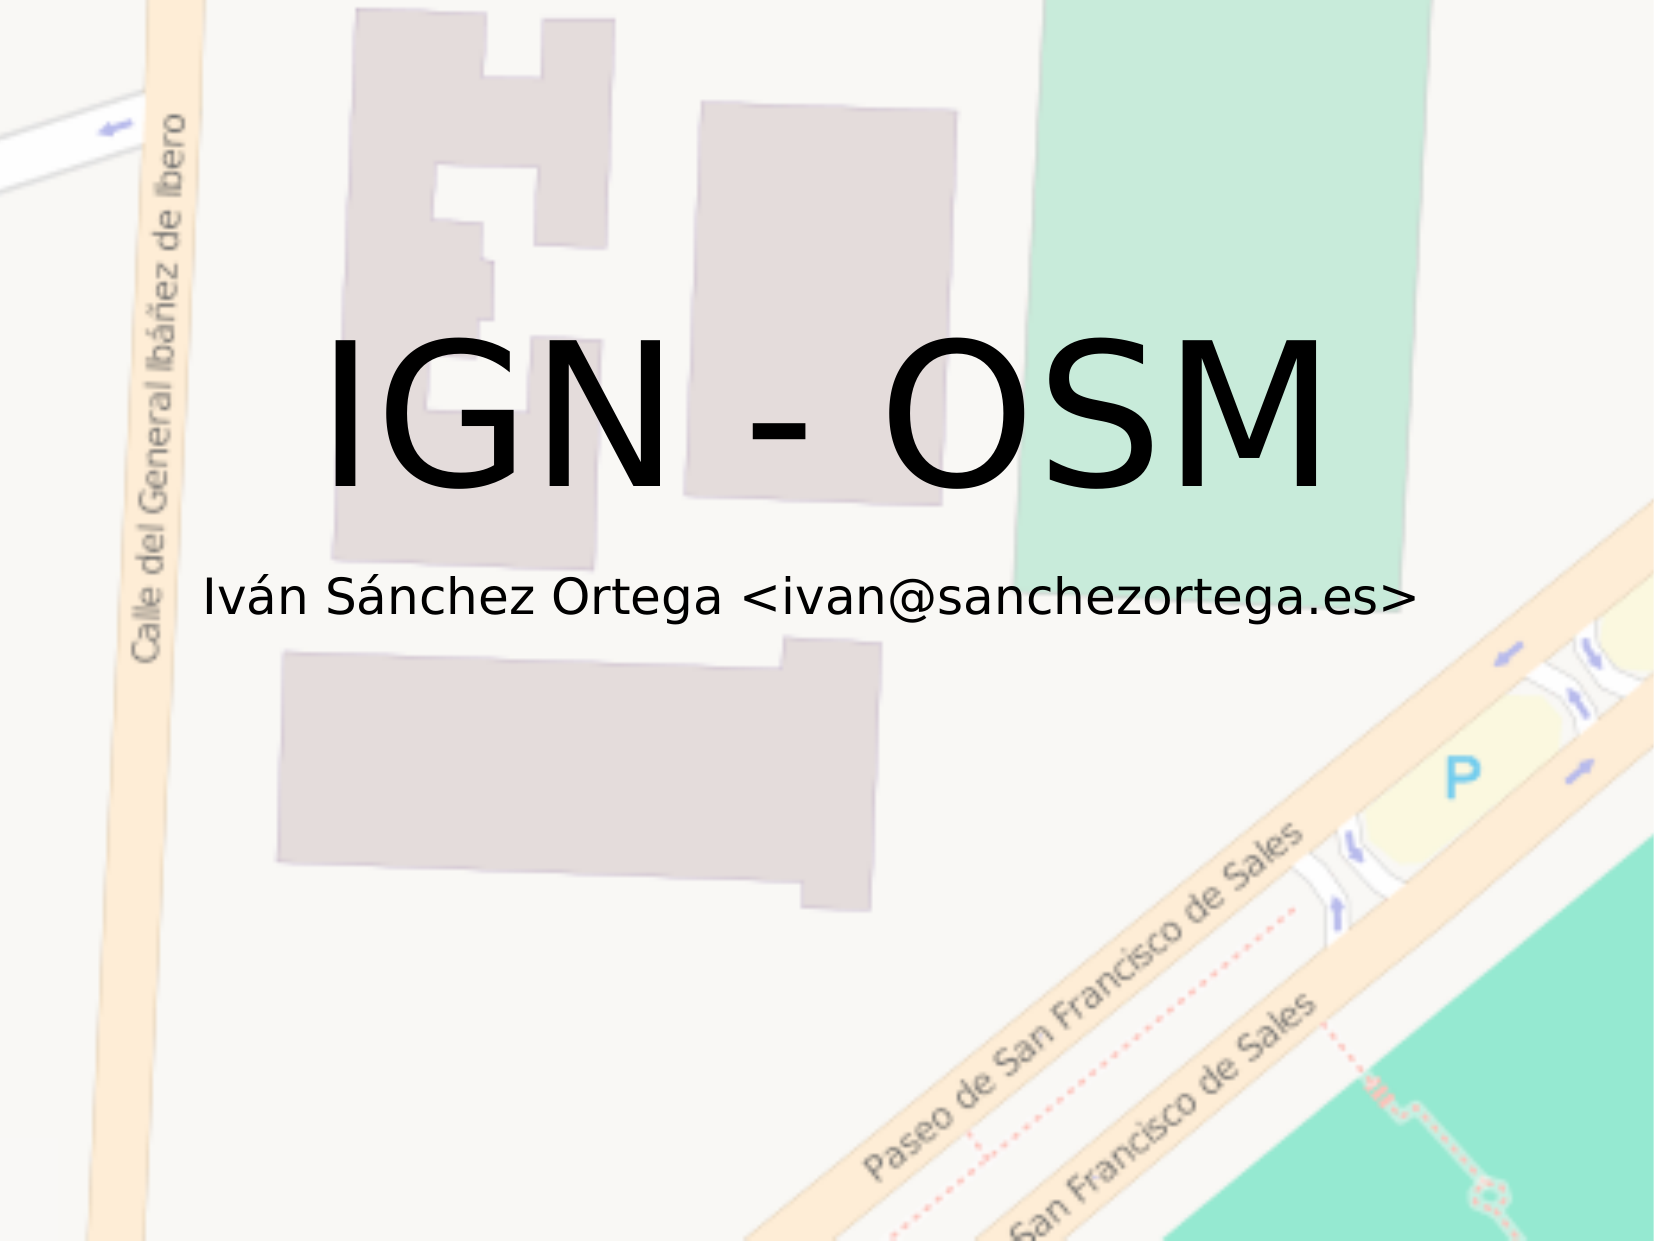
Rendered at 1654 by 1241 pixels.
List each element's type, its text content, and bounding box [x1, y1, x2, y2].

title IGN - OSM [82, 36, 1571, 798]
text_box Iván Sánchez Ortega <ivan@sanchezortega.es> [118, 561, 1506, 635]
